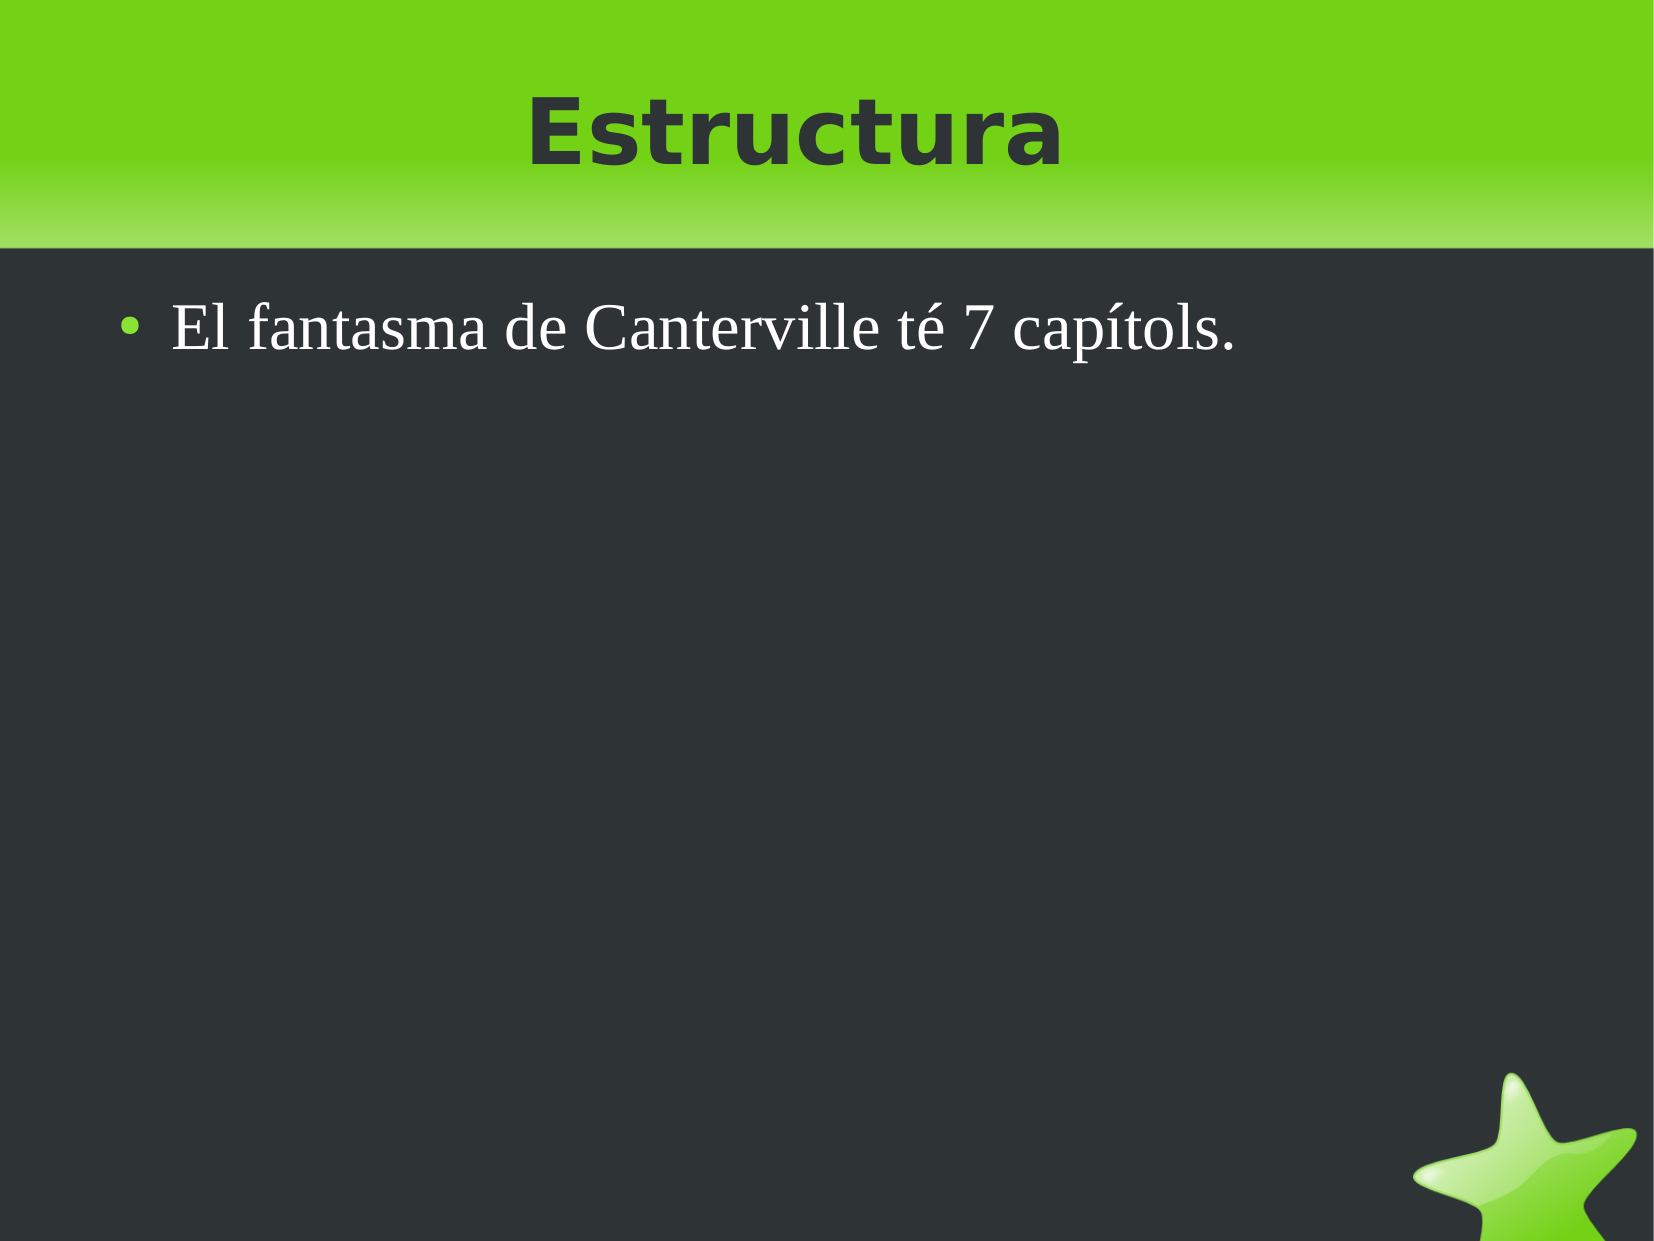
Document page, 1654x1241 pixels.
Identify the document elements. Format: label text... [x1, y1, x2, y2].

list El fantasma de Canterville té 7 capítols. [82, 290, 1571, 1094]
title Estructura [76, 36, 1565, 229]
picture [0, 0, 1654, 1241]
